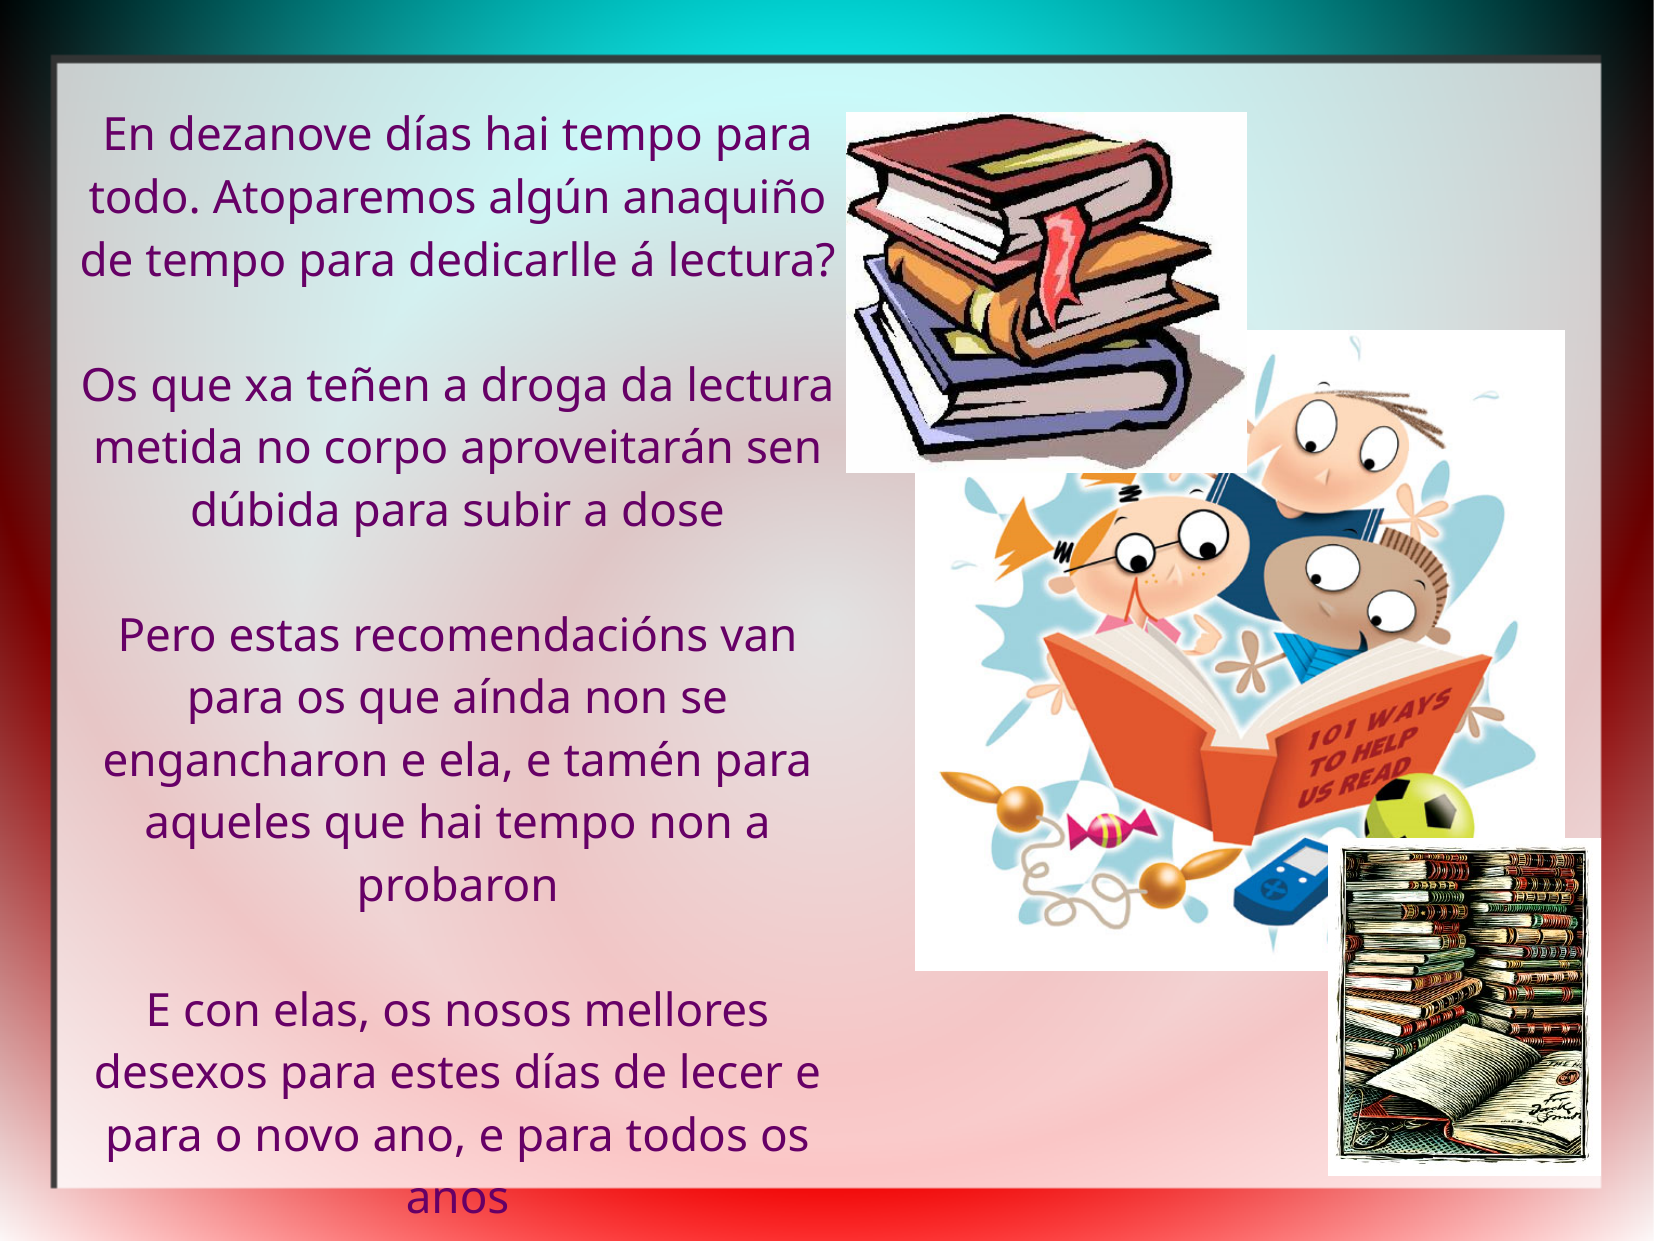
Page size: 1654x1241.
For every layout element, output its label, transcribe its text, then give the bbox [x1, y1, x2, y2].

picture [0, 0, 1654, 1241]
text_box En dezanove días hai tempo para todo. Atoparemos algún anaquiño de tempo para dedicarlle á lectura? Os que xa teñen a droga da lectura metida no corpo aproveitarán sen dúbida para subir a dose Pero estas recomendacións van para os que aínda non se engancharon e ela, e tamén para aqueles que hai tempo non a probaron E con elas, os nosos mellores desexos para estes días de lecer e para o novo ano, e para todos os anos [59, 94, 857, 1175]
